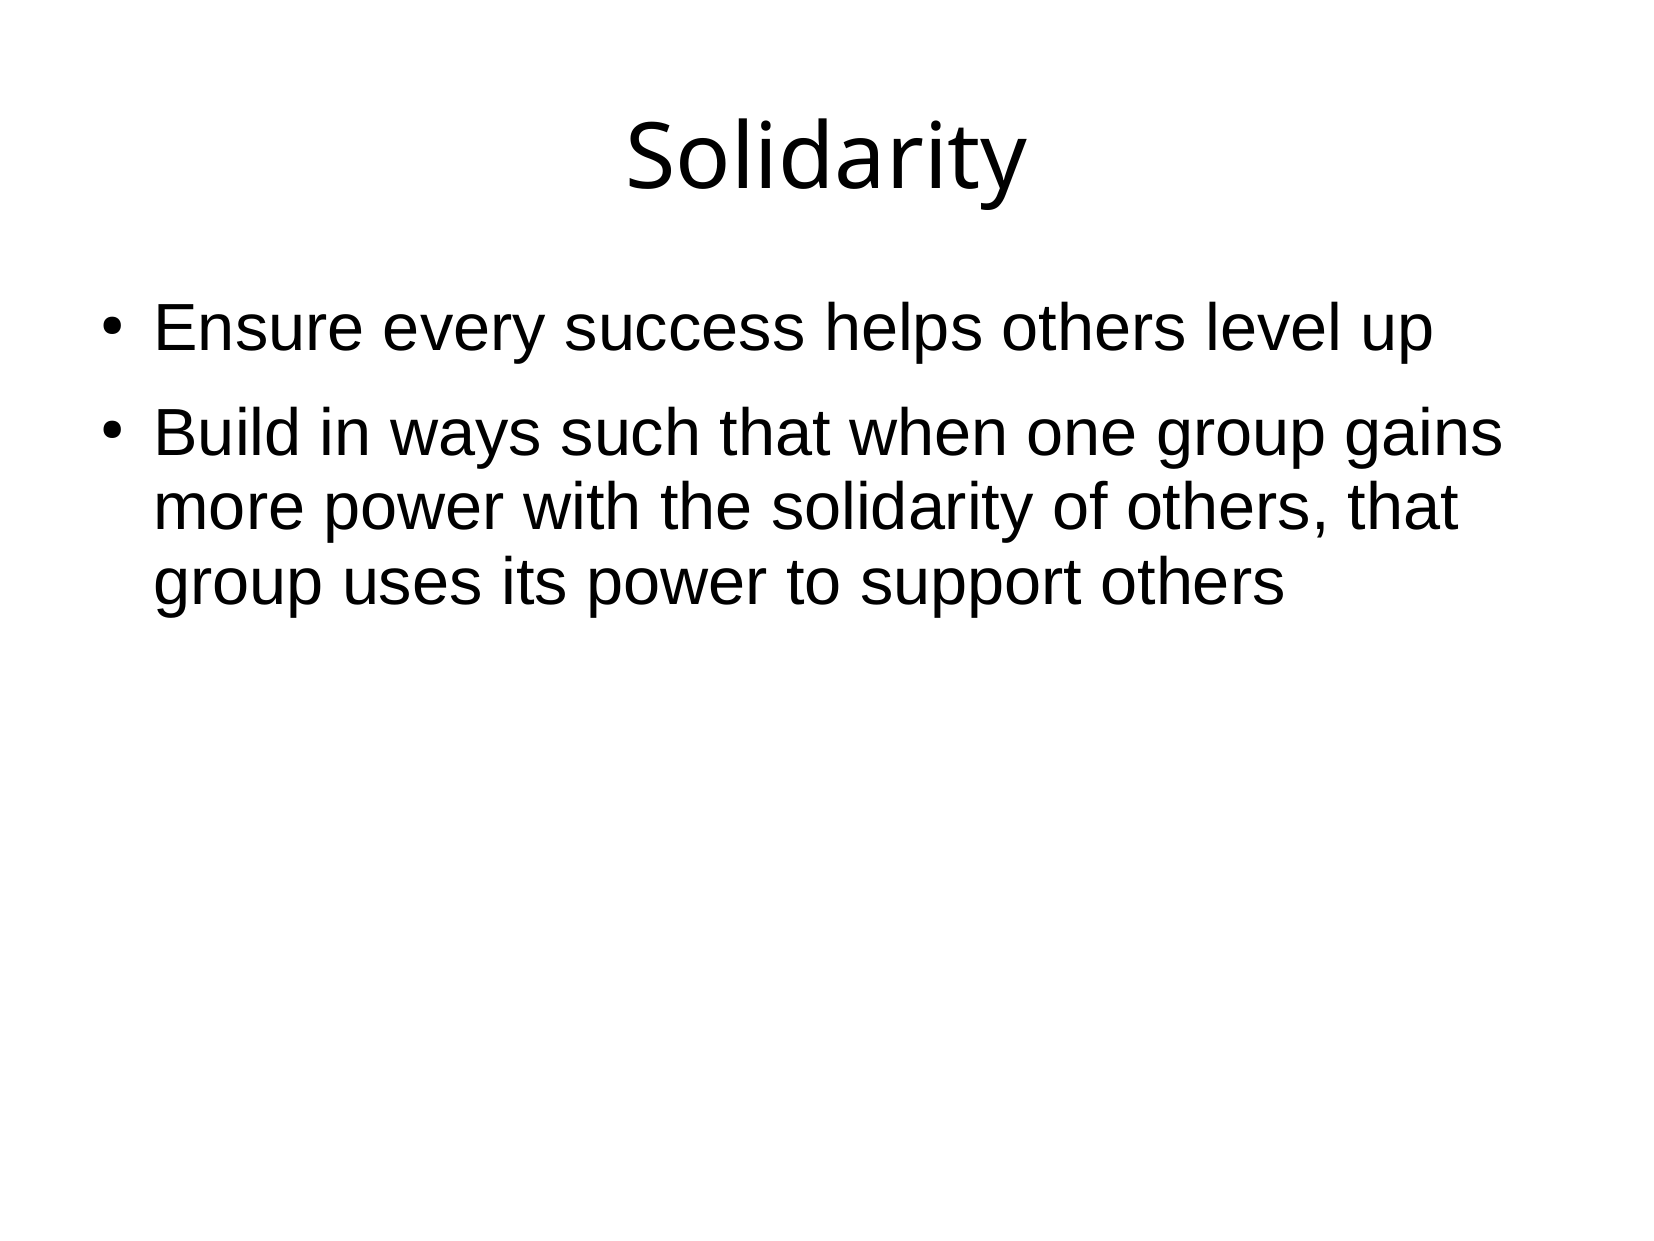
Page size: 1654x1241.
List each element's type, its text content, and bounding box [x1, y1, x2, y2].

list Ensure every success helps others level up Build in ways such that when one group gains more power with the solidarity of others, that group uses its power to support others [82, 290, 1571, 1010]
title Solidarity [82, 49, 1571, 257]
